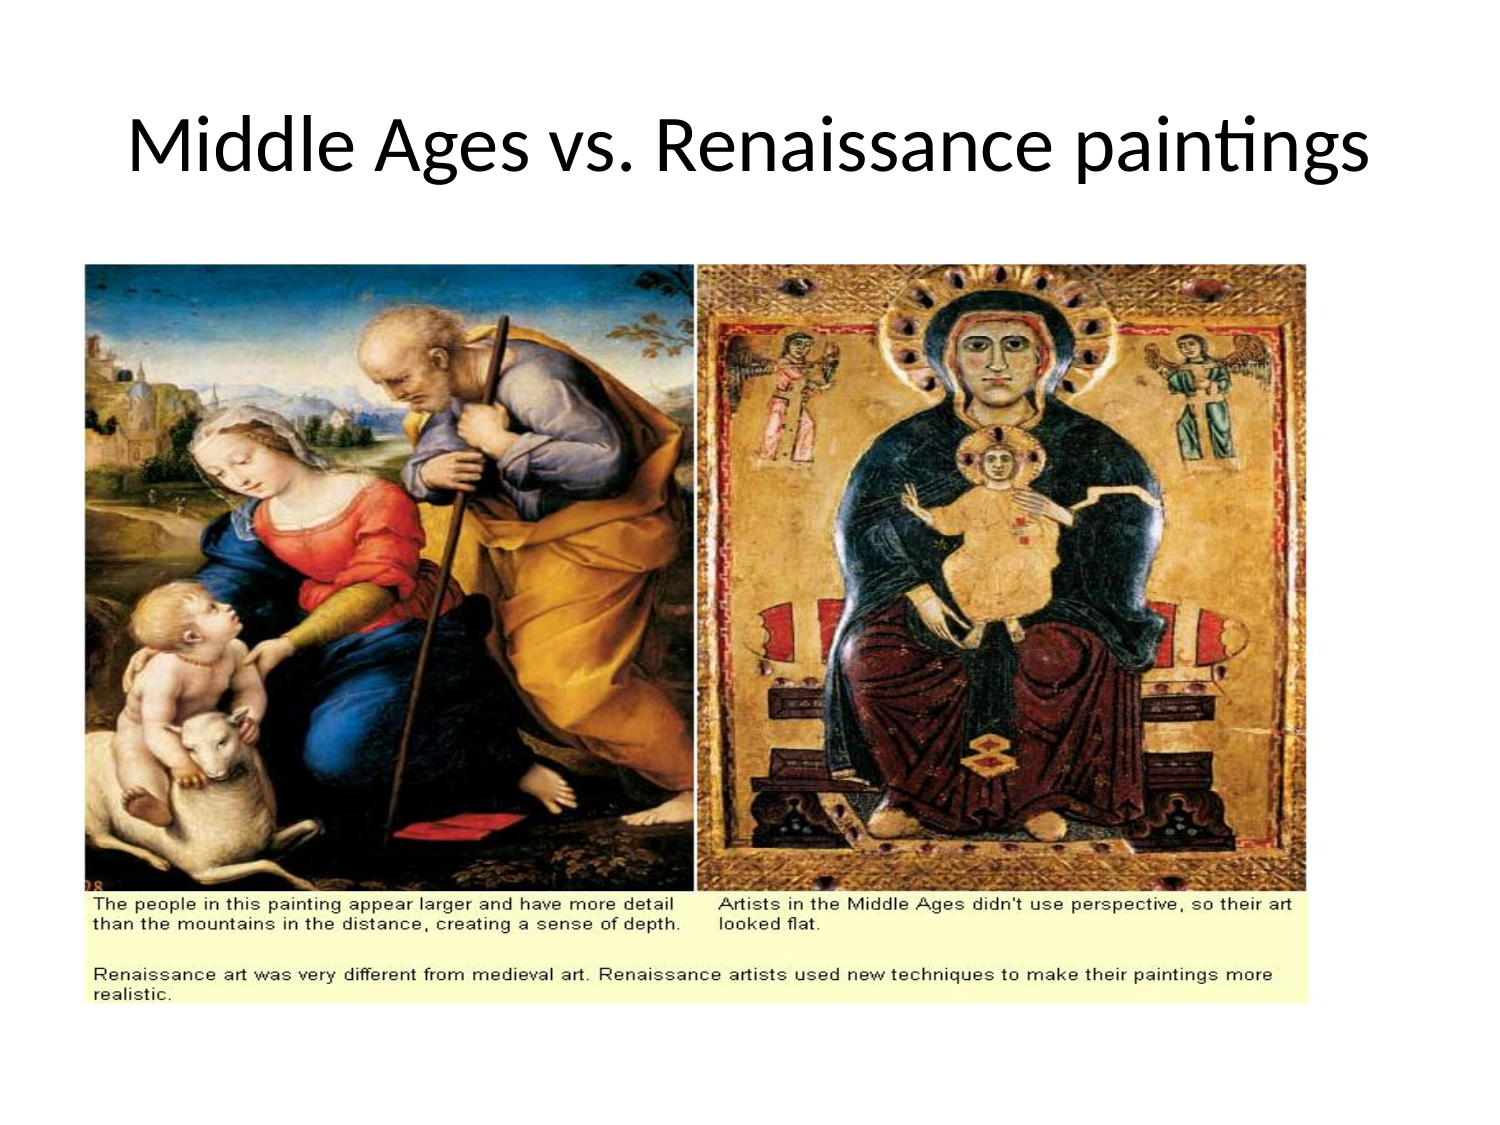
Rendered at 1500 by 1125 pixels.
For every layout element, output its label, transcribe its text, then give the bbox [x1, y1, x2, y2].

picture [82, 262, 1313, 1005]
title Middle Ages vs. Renaissance paintings [75, 45, 1425, 233]
